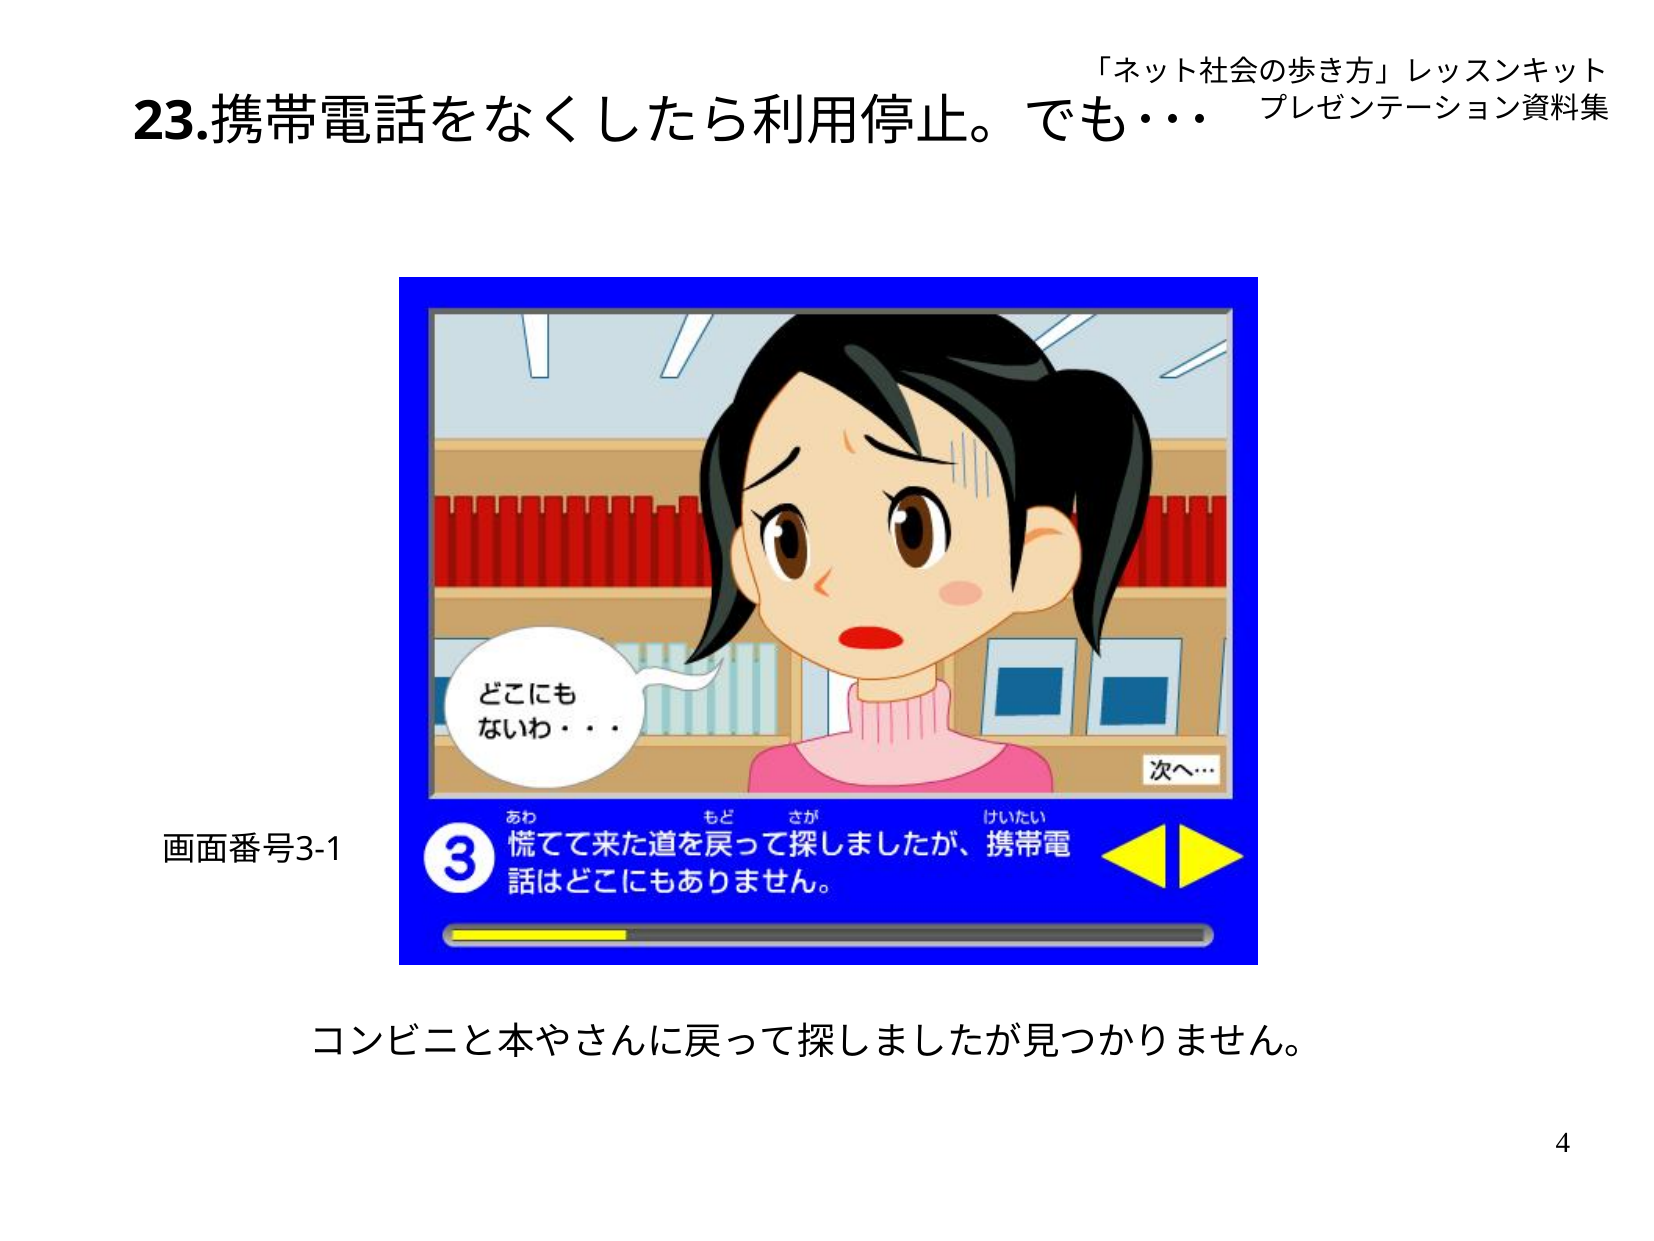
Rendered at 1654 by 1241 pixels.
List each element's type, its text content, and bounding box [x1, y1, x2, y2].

text_box 「ネット社会の歩き方」レッスンキット プレゼンテーション資料集 [1062, 44, 1625, 134]
text_box 23.携帯電話をなくしたら利用停止。でも･･･ [118, 88, 1270, 158]
text_box 画面番号3-1 [147, 826, 384, 875]
picture [399, 277, 1258, 965]
text_box コンビニと本やさんに戻って探しましたが見つかりません。 [295, 1003, 1477, 1074]
